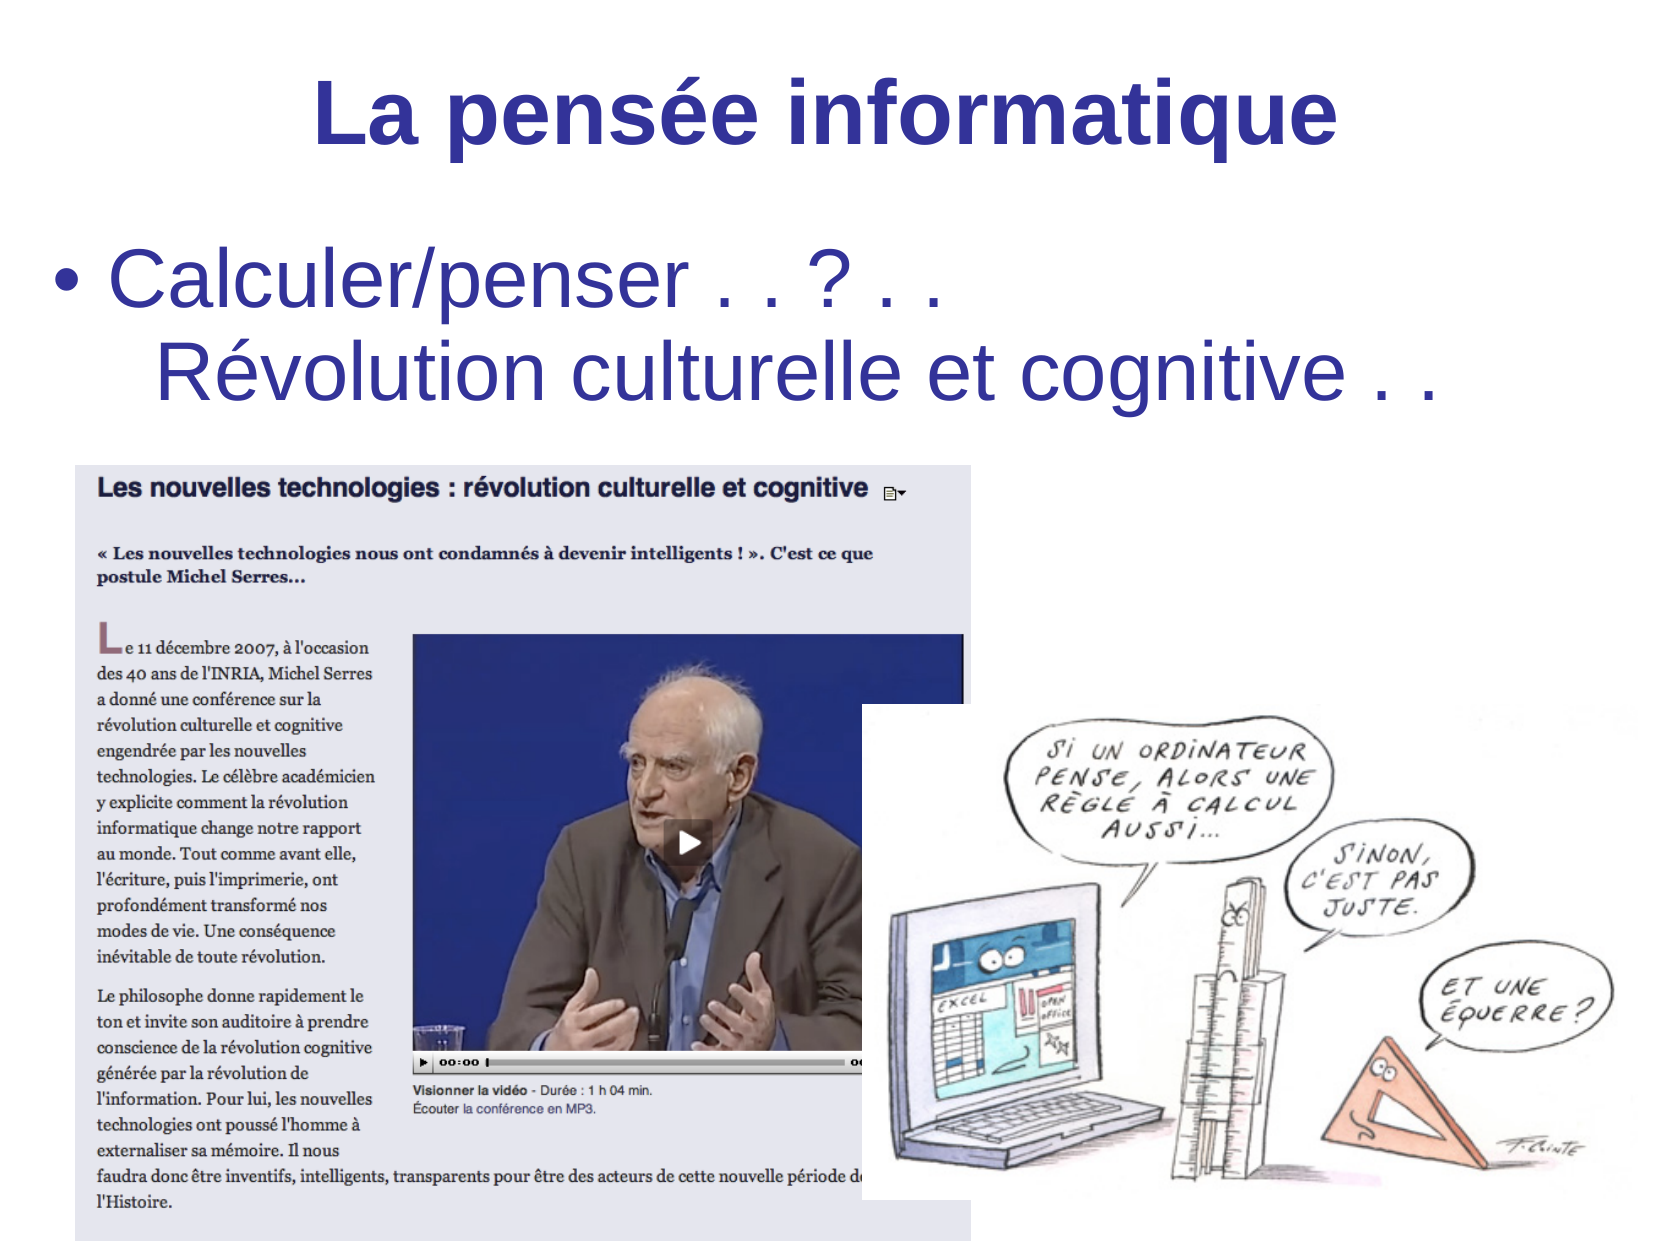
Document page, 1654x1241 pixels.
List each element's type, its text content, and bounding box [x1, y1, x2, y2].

picture [75, 465, 1638, 1241]
list Calculer/penser . . ? . . Révolution culturelle et cognitive . . .. [37, 225, 1651, 1149]
title La pensée informatique [124, 9, 1530, 216]
